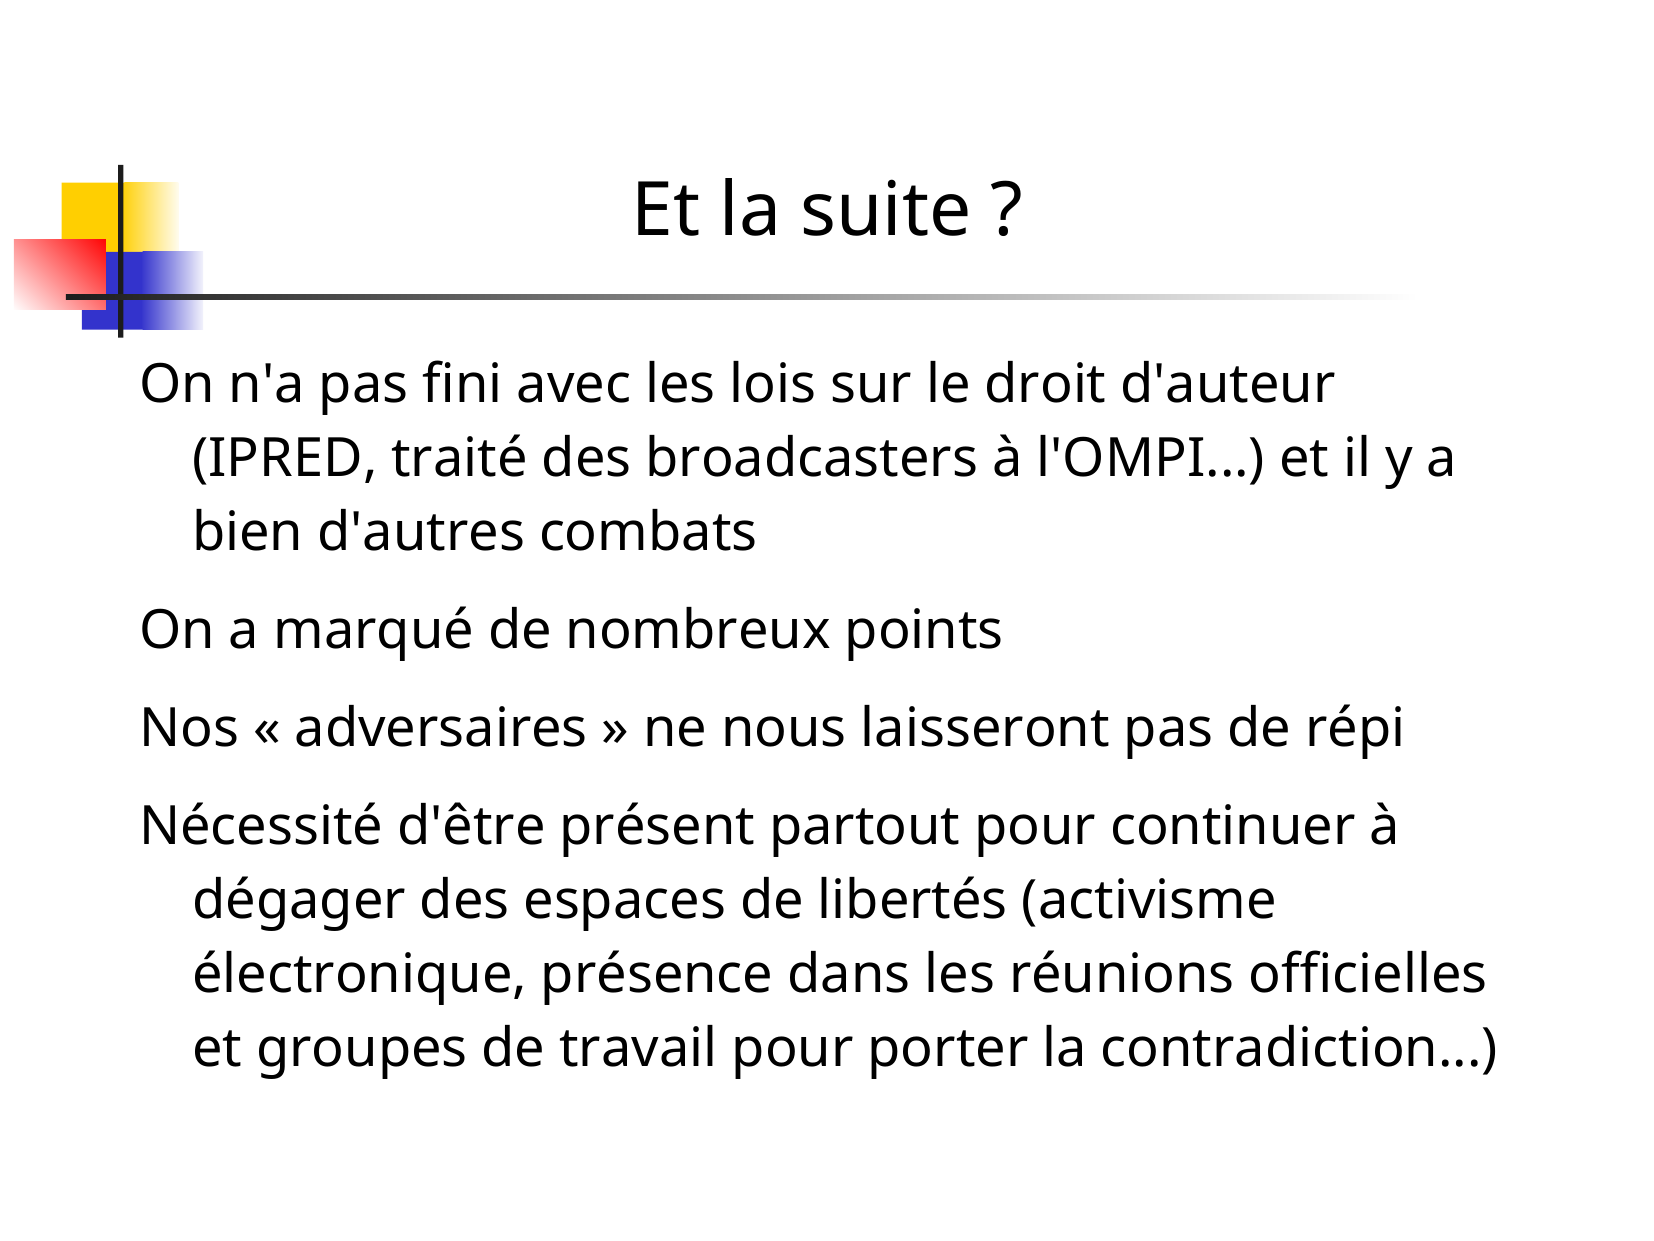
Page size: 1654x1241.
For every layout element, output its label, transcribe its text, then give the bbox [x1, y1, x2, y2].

list On n'a pas fini avec les lois sur le droit d'auteur (IPRED, traité des broadcasters à l'OMPI...) et il y a bien d'autres combats On a marqué de nombreux points Nos « adversaires » ne nous laisseront pas de répi Nécessité d'être présent partout pour continuer à dégager des espaces de libertés (activisme électronique, présence dans les réunions officielles et groupes de travail pour porter la contradiction...) [121, 344, 1534, 1143]
title Et la suite ? [121, 102, 1534, 311]
